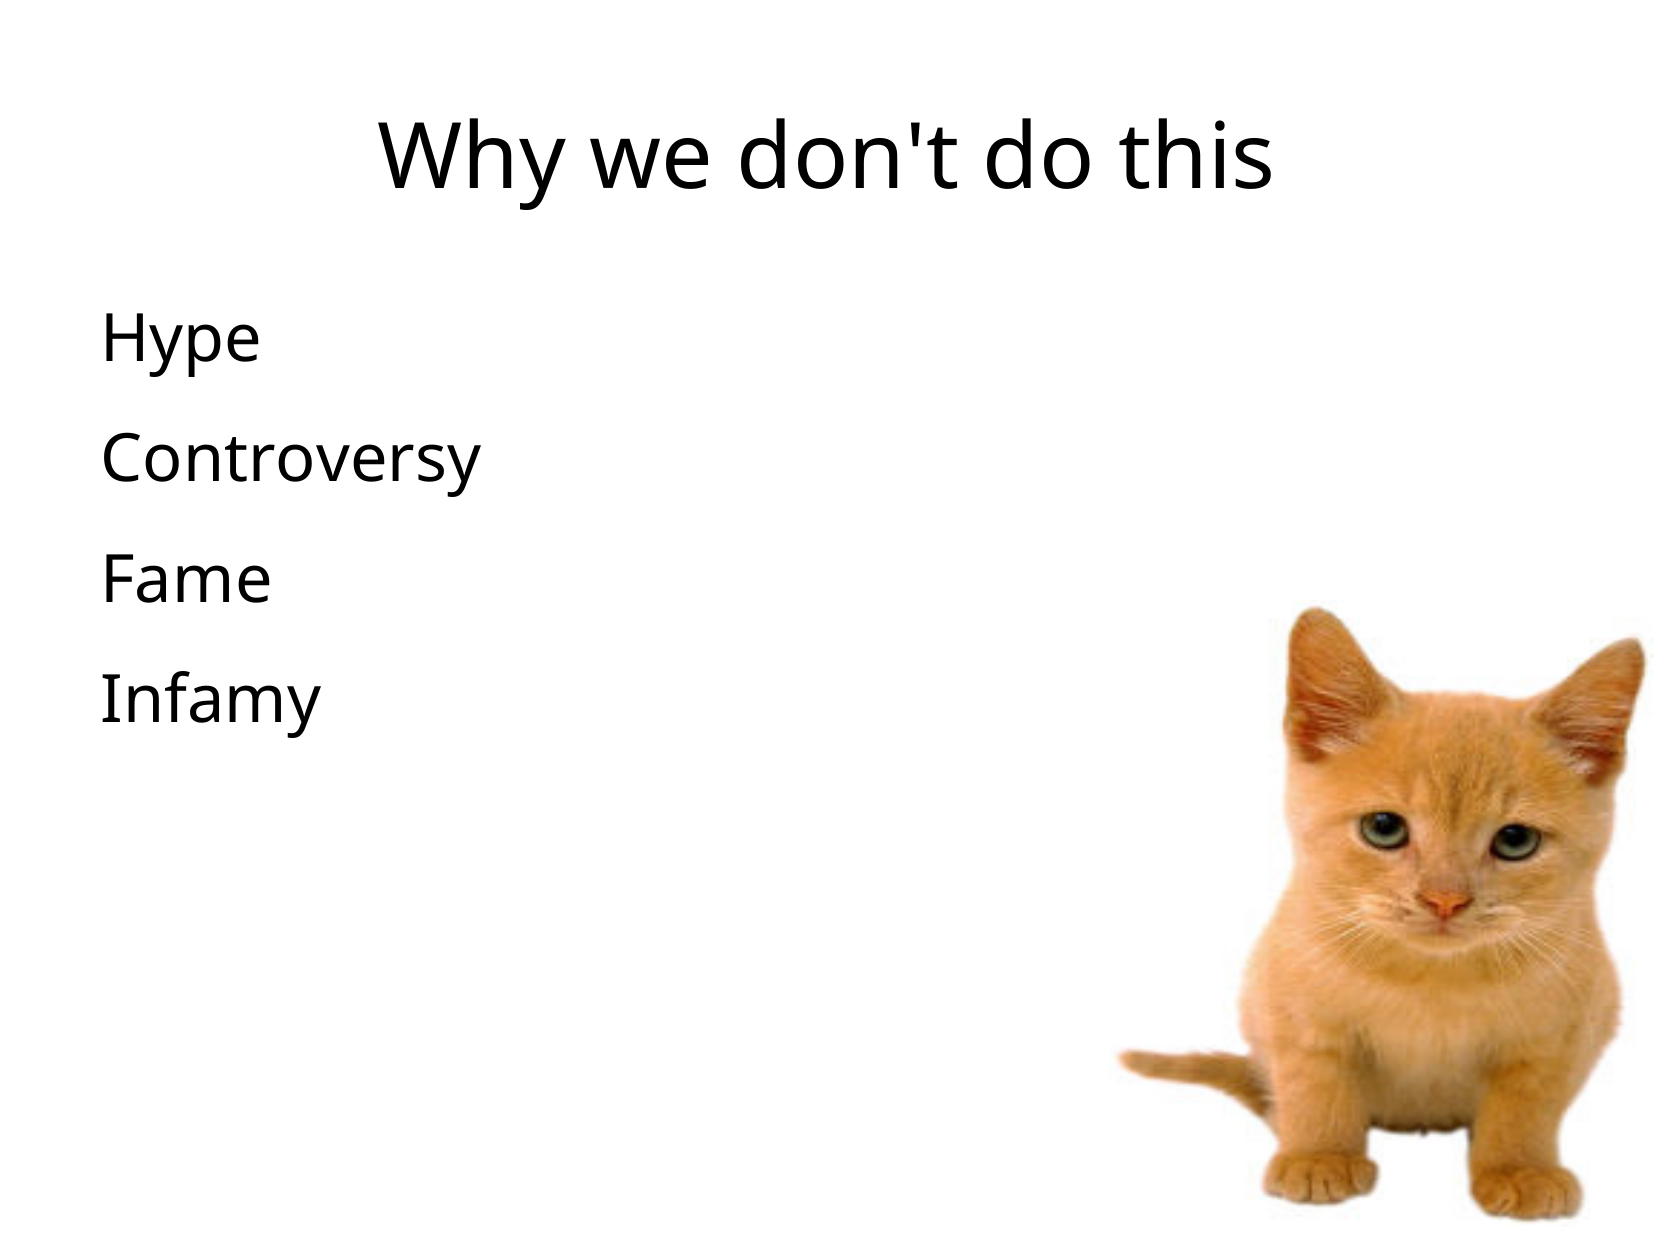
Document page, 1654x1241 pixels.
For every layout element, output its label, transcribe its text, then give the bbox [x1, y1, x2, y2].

list Hype Controversy Fame Infamy [82, 290, 1571, 1109]
title Why we don't do this [82, 49, 1571, 257]
picture [1109, 600, 1654, 1227]
